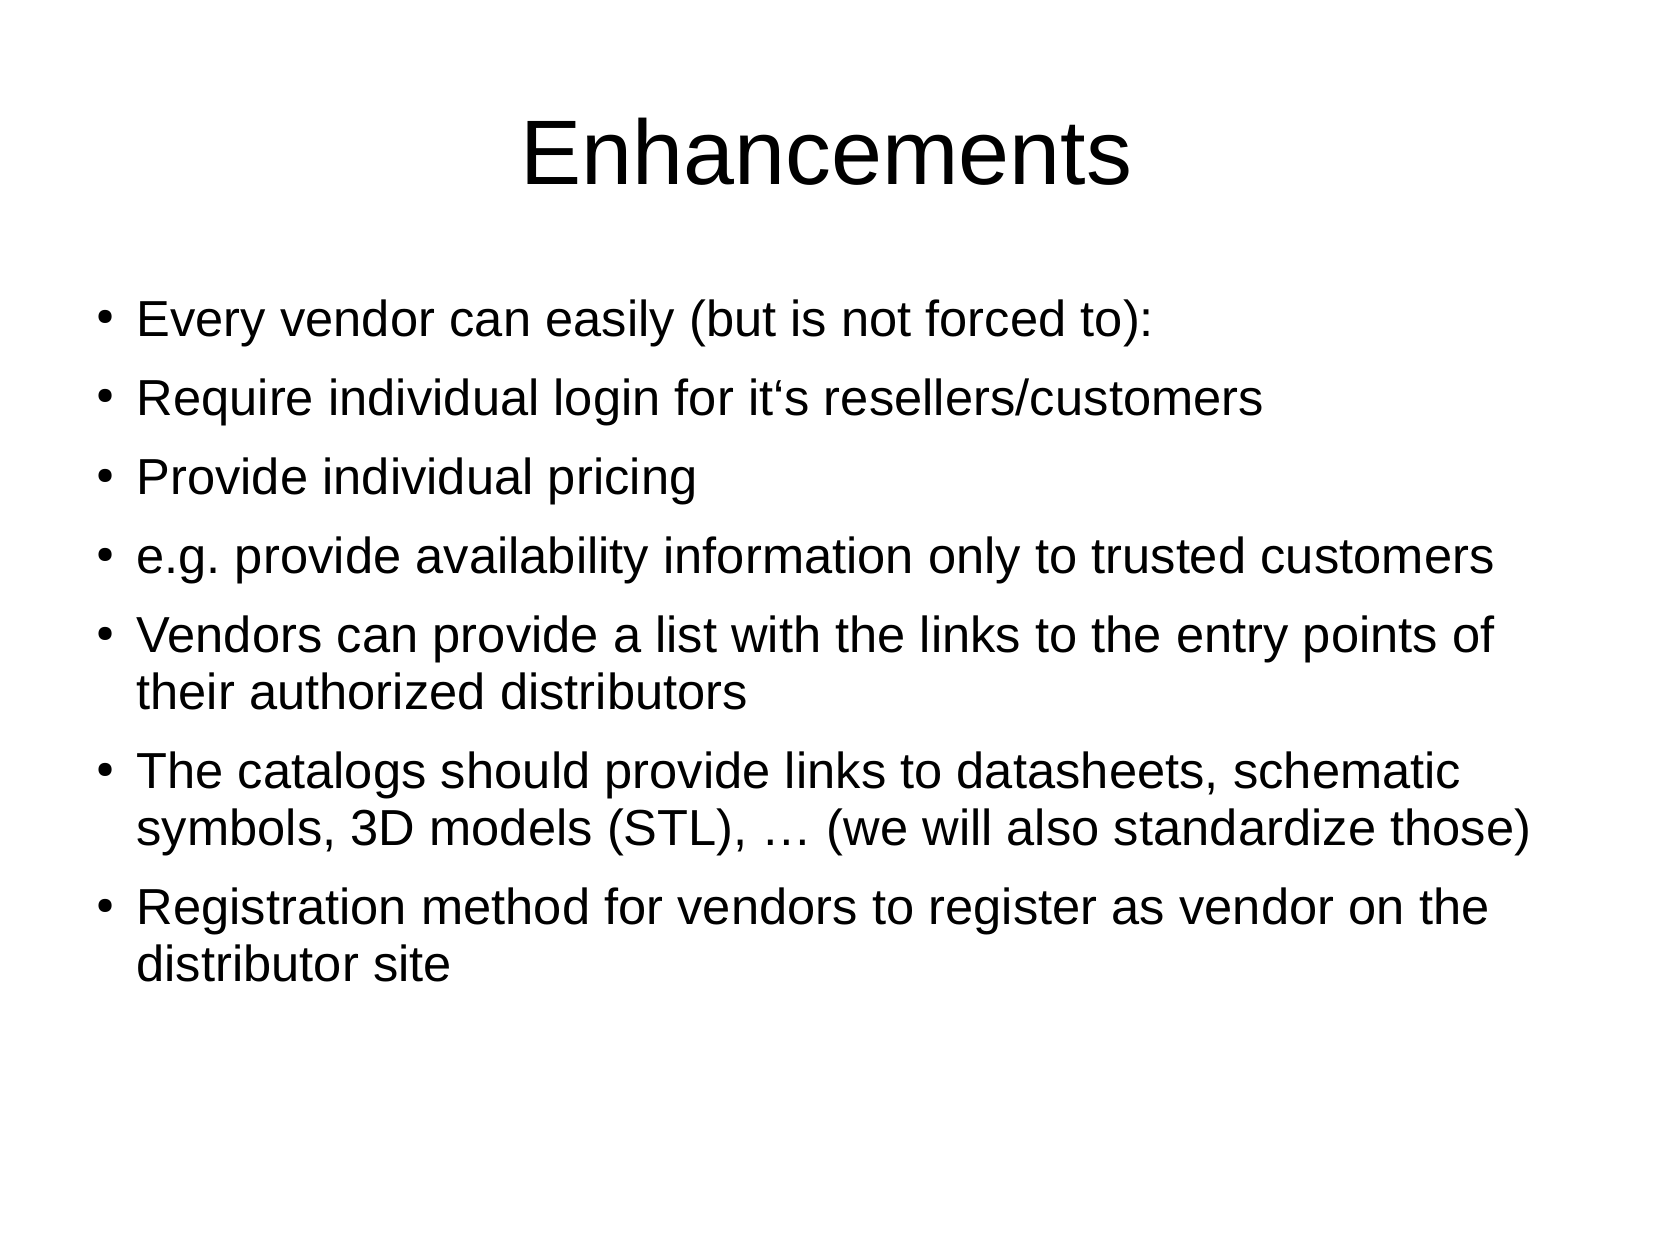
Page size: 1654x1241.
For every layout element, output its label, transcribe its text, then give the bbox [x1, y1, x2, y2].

list Every vendor can easily (but is not forced to): Require individual login for it‘s resellers/customers Provide individual pricing e.g. provide availability information only to trusted customers Vendors can provide a list with the links to the entry points of their authorized distributors The catalogs should provide links to datasheets, schematic symbols, 3D models (STL), … (we will also standardize those) Registration method for vendors to register as vendor on the distributor site [82, 290, 1571, 1010]
title Enhancements [82, 49, 1571, 257]
